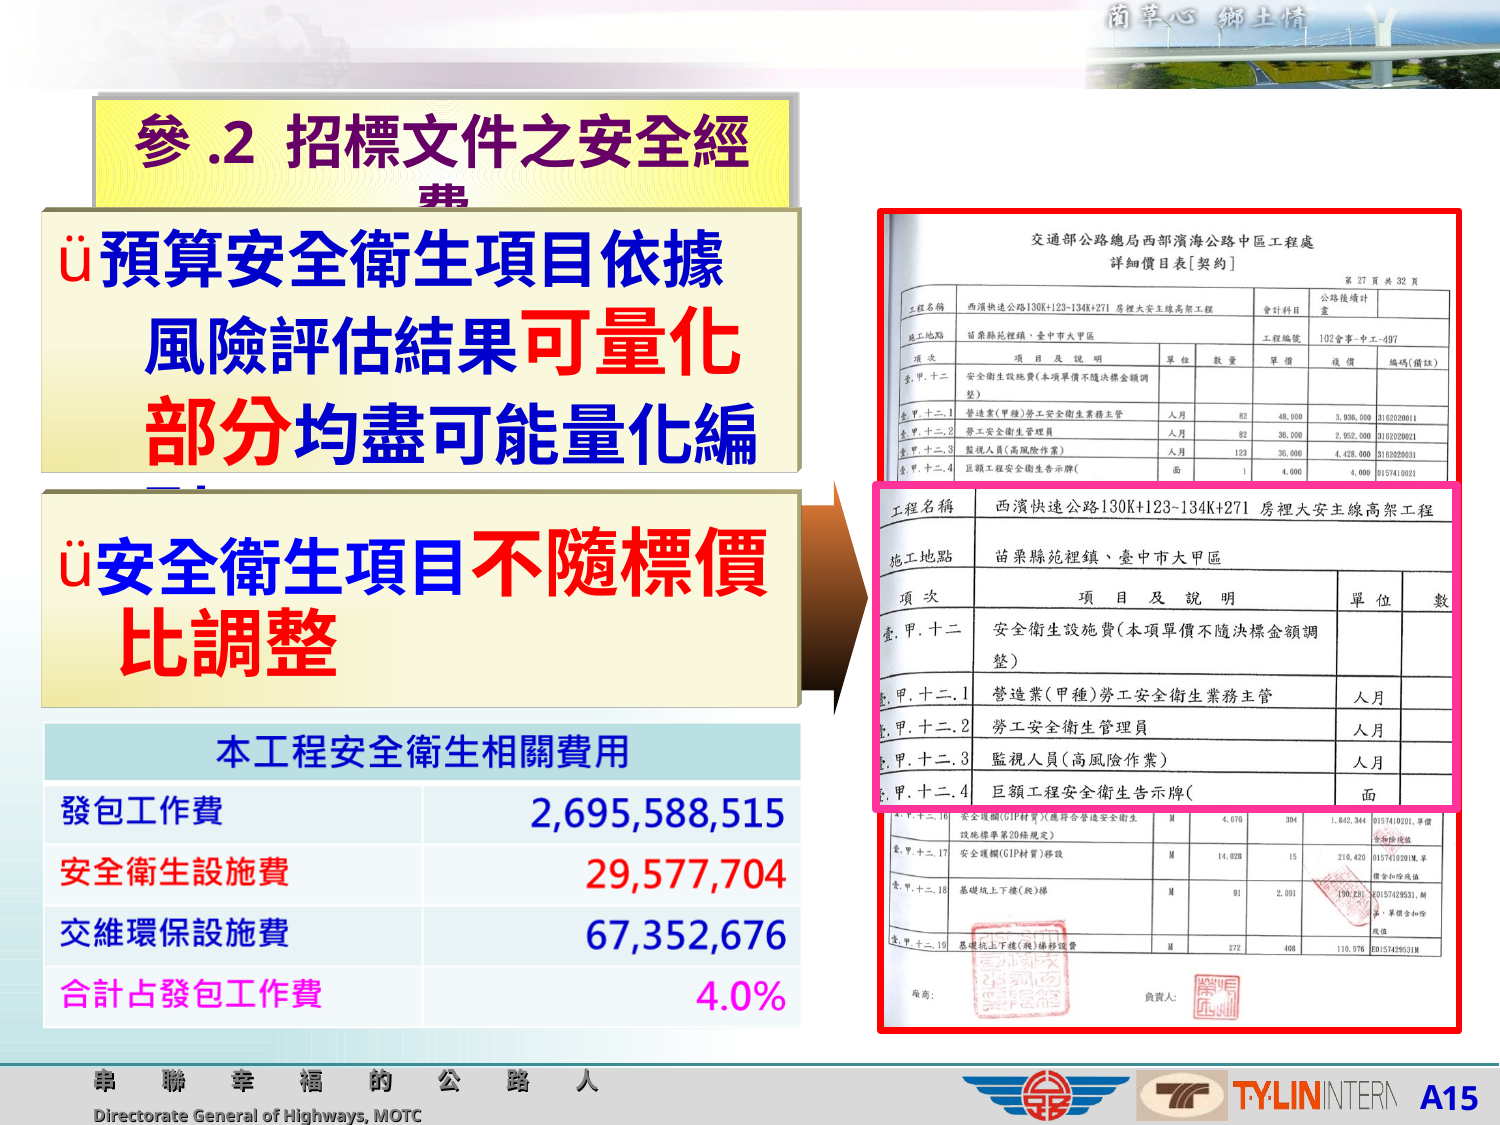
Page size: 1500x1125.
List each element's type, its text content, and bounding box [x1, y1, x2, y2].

picture [43, 717, 802, 1043]
picture [879, 489, 1453, 806]
picture [883, 813, 1456, 1028]
picture [883, 214, 1456, 481]
text_box 安全衛生項目不隨標價比調整 [41, 518, 791, 701]
text_box 參.2 招標文件之安全經費 [94, 98, 791, 207]
text_box [802, 479, 869, 716]
text_box [42, 495, 797, 707]
